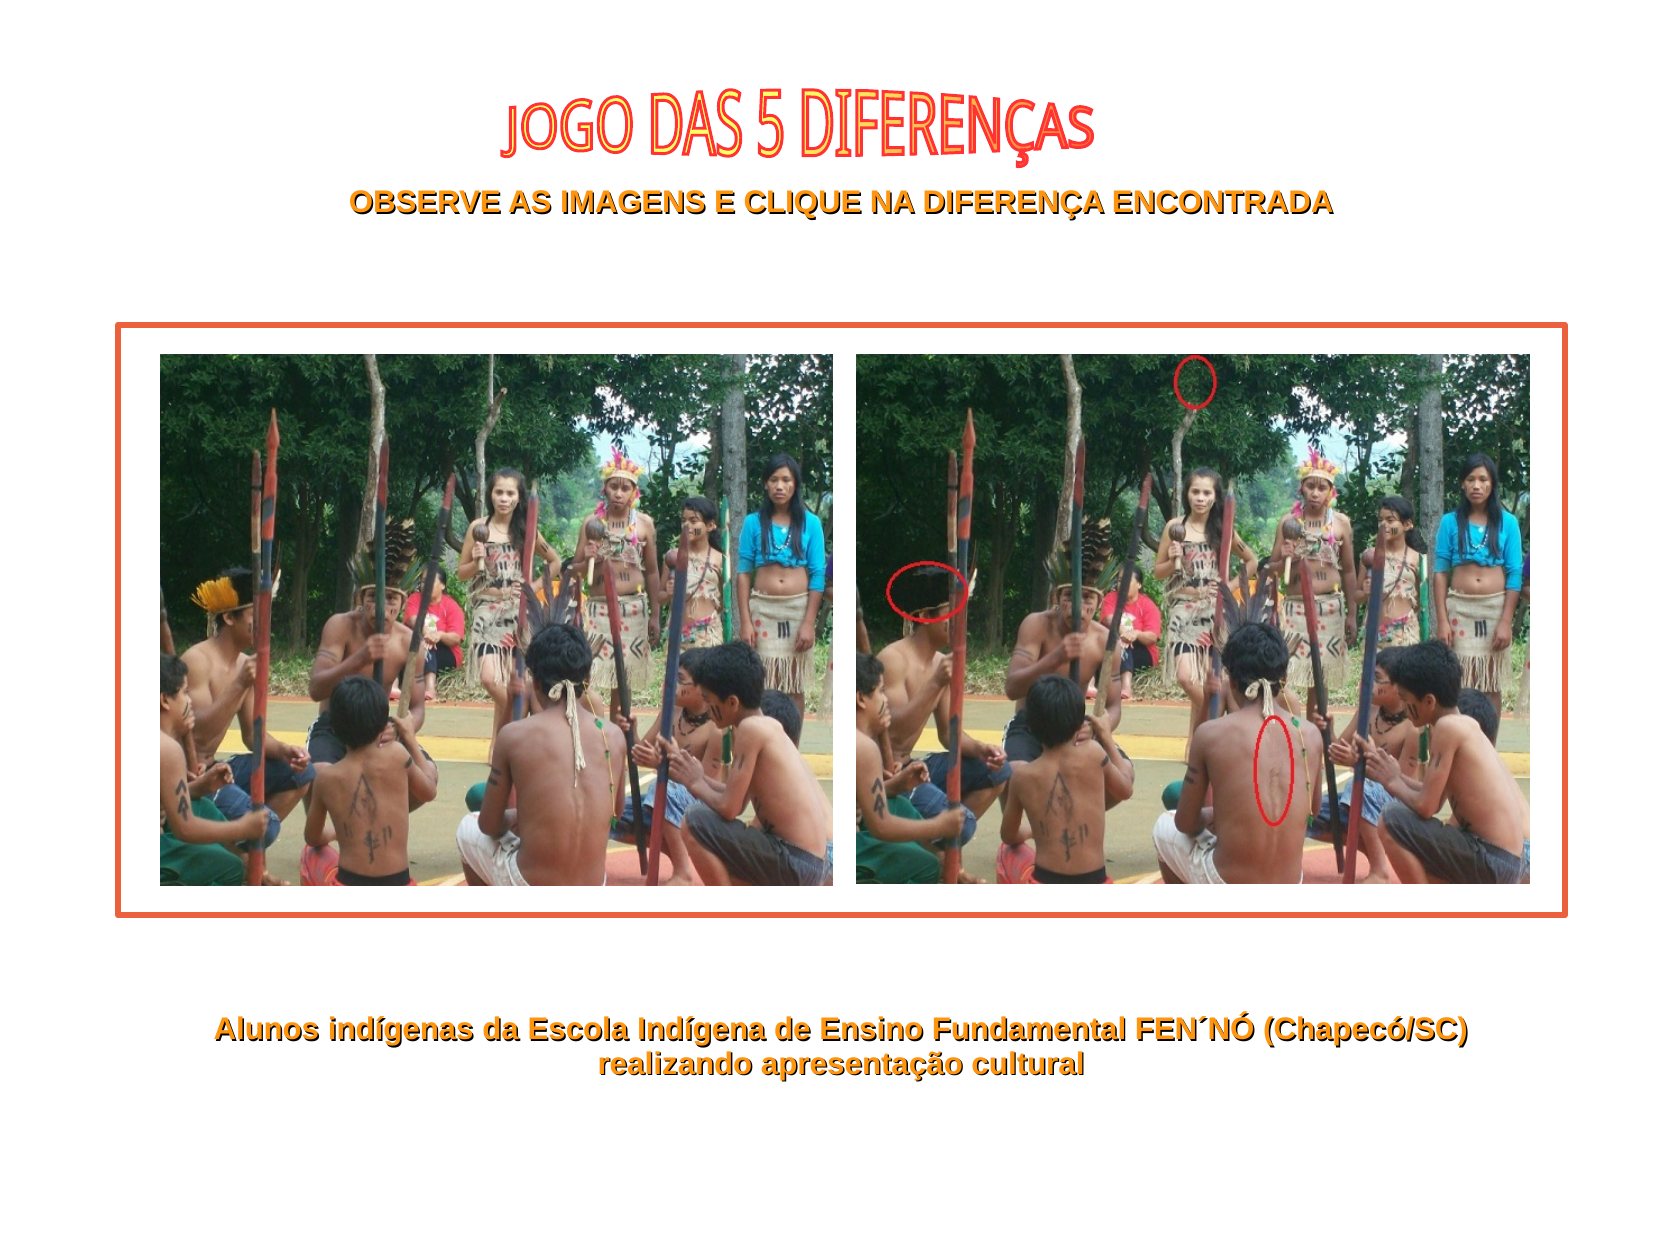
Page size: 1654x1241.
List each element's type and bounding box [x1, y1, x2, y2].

text_box [708, 472, 768, 591]
picture [856, 354, 1530, 885]
text_box [1387, 442, 1447, 562]
picture [160, 354, 833, 886]
